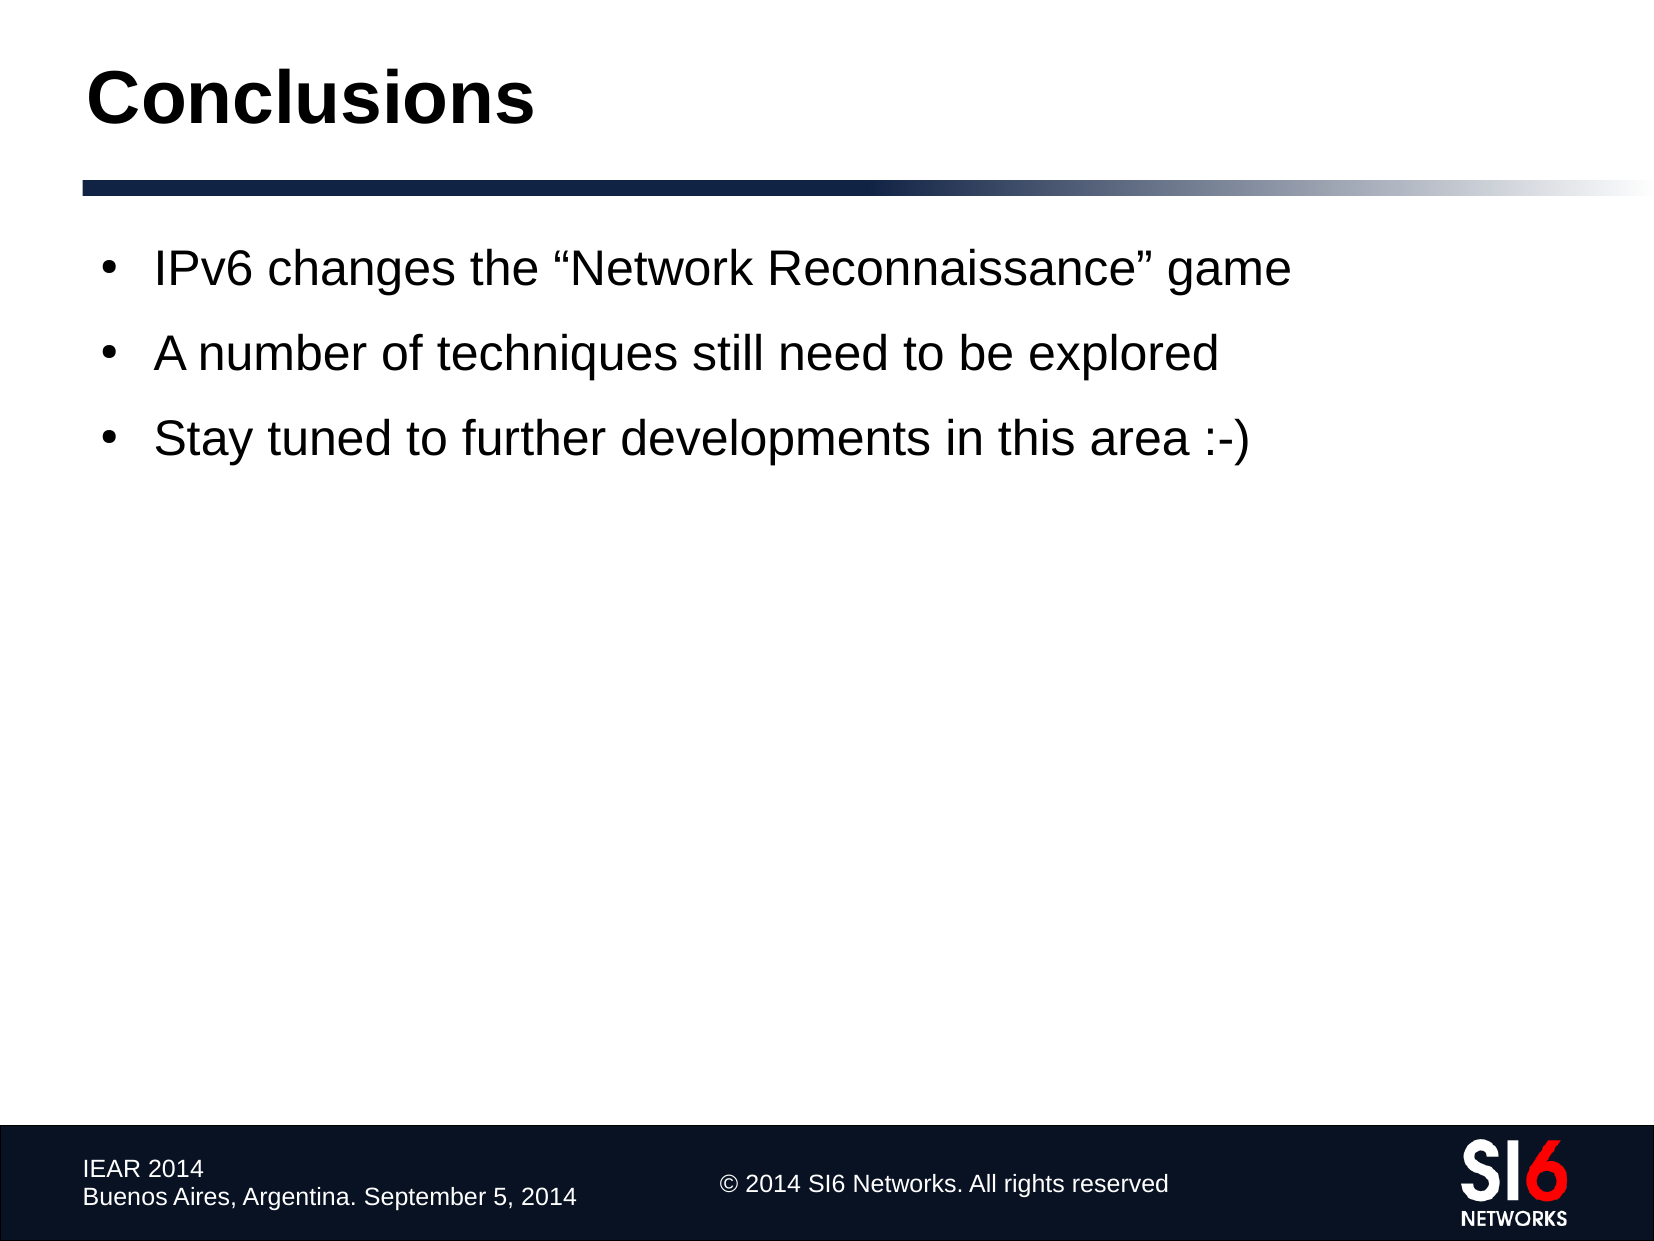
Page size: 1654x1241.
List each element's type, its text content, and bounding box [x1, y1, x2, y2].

picture [1461, 1139, 1567, 1226]
title Conclusions [86, 30, 1576, 166]
list IPv6 changes the “Network Reconnaissance” game A number of techniques still need to be explored Stay tuned to further developments in this area :-) [82, 240, 1571, 1059]
